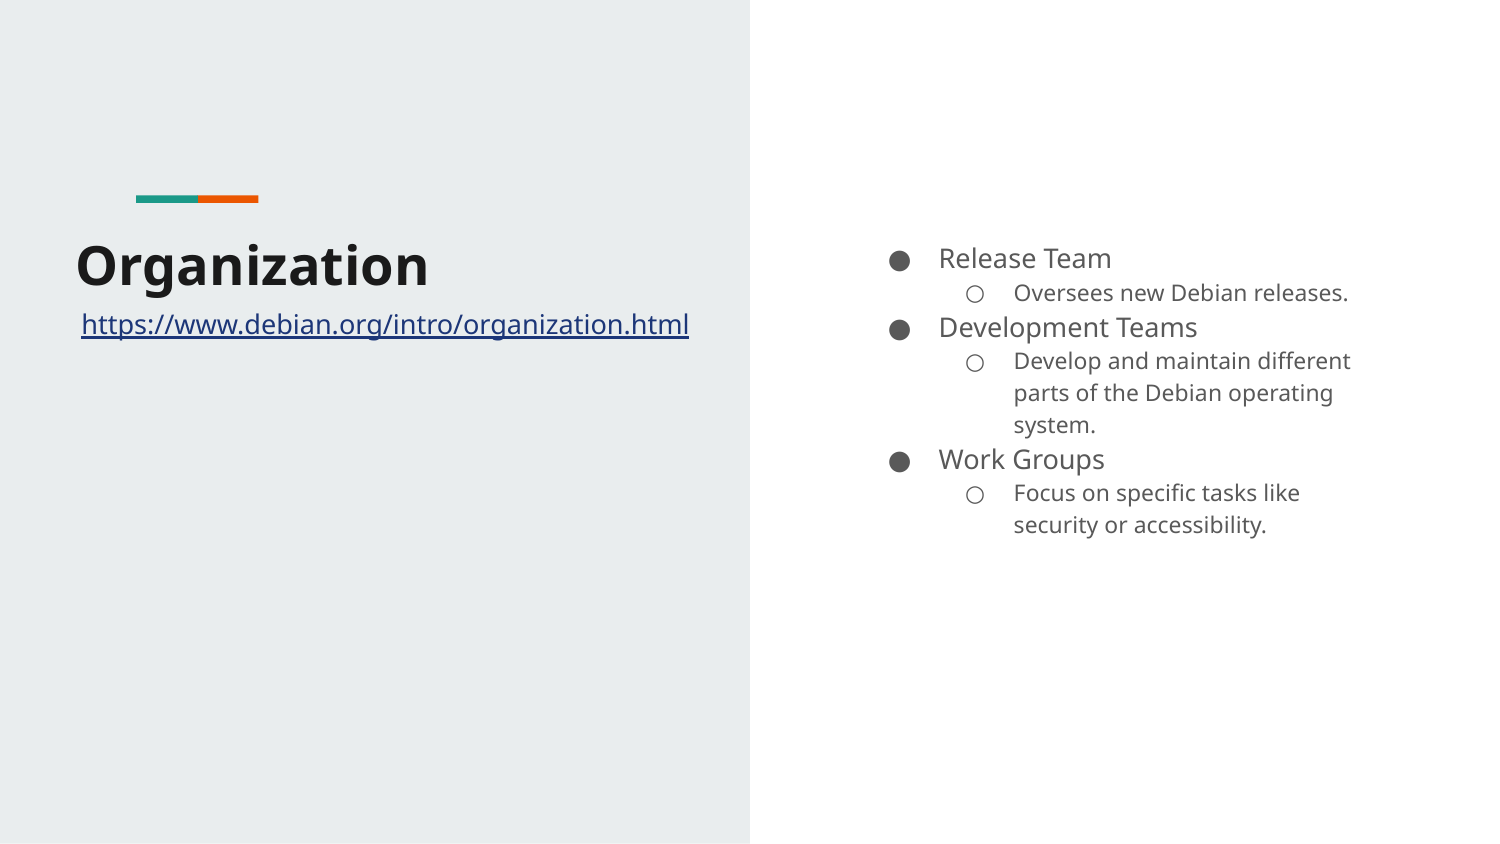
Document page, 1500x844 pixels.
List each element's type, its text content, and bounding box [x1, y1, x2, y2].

list Release Team Oversees new Debian releases. Development Teams Develop and maintain different parts of the Debian operating system. Work Groups Focus on specific tasks like security or accessibility. [848, 221, 1403, 719]
title Organization [60, 216, 602, 494]
subtitle https://www.debian.org/intro/organization.html [66, 292, 715, 417]
